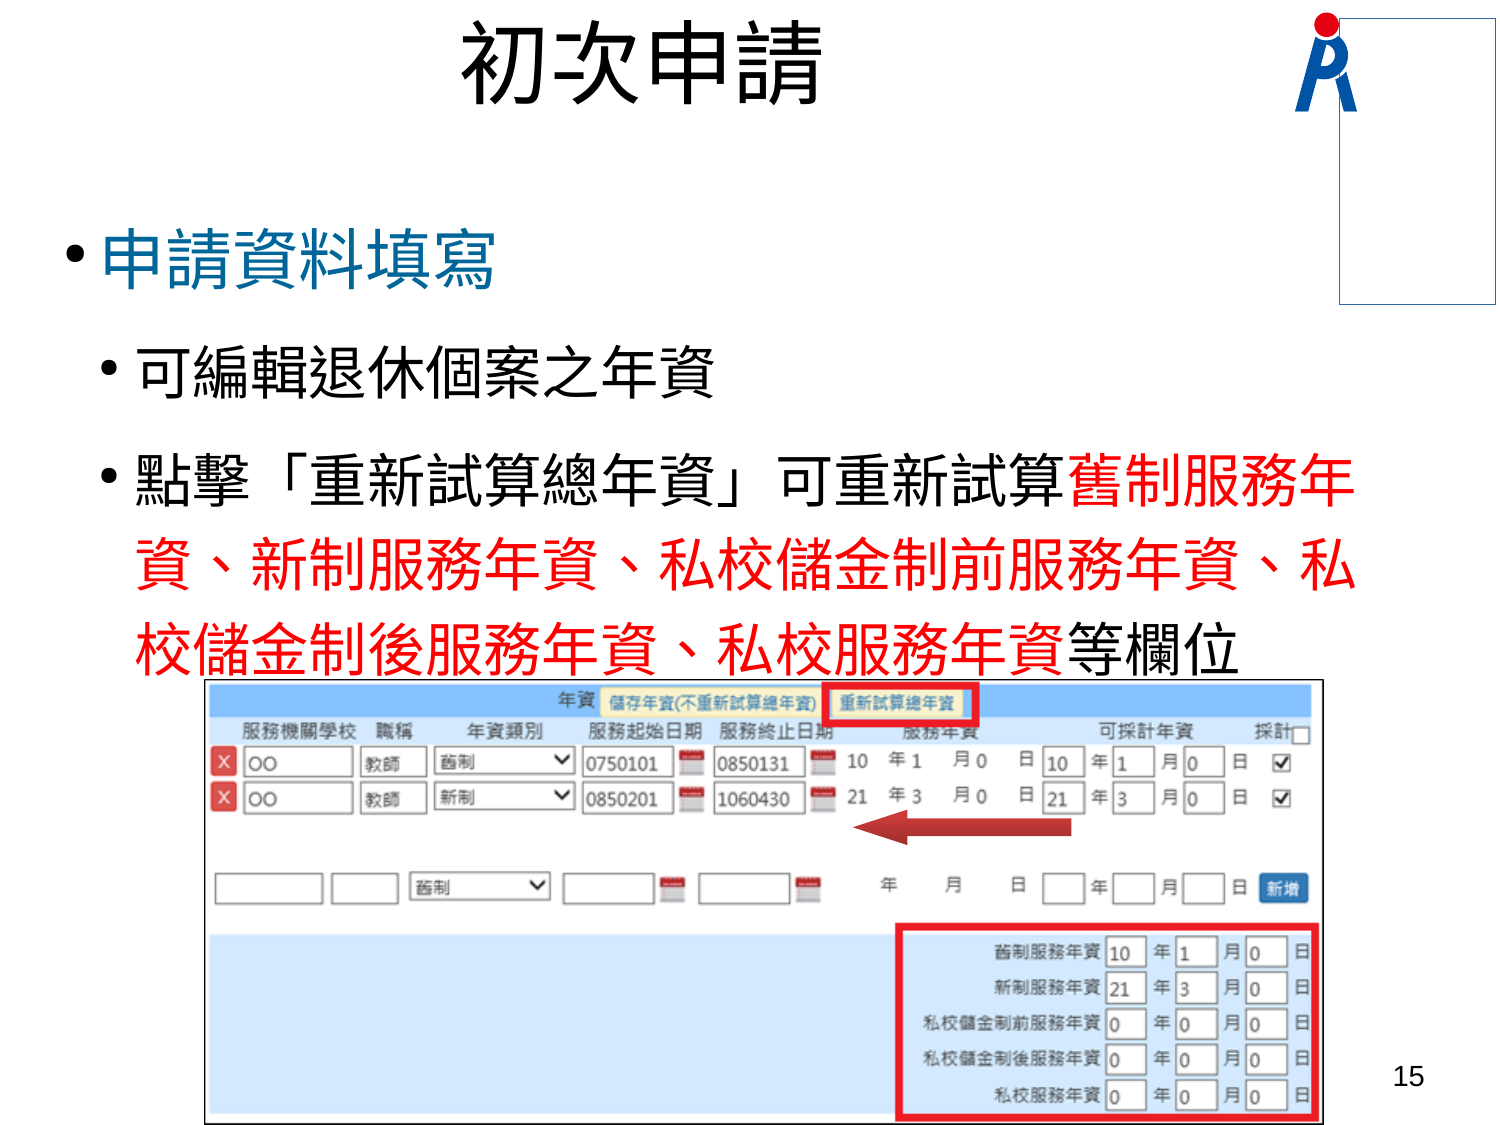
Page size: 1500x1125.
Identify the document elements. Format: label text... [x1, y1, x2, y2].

list 申請資料填寫 可編輯退休個案之年資 點擊「重新試算總年資」可重新試算舊制服務年資、新制服務年資、私校儲金制前服務年資、私校儲金制後服務年資、私校服務年資等欄位 [63, 206, 1414, 950]
slide_number 15 [1324, 1059, 1425, 1110]
picture [1278, 0, 1374, 128]
text_box [852, 809, 1072, 846]
picture [204, 679, 1324, 1125]
title 初次申請 [59, 2, 1225, 113]
